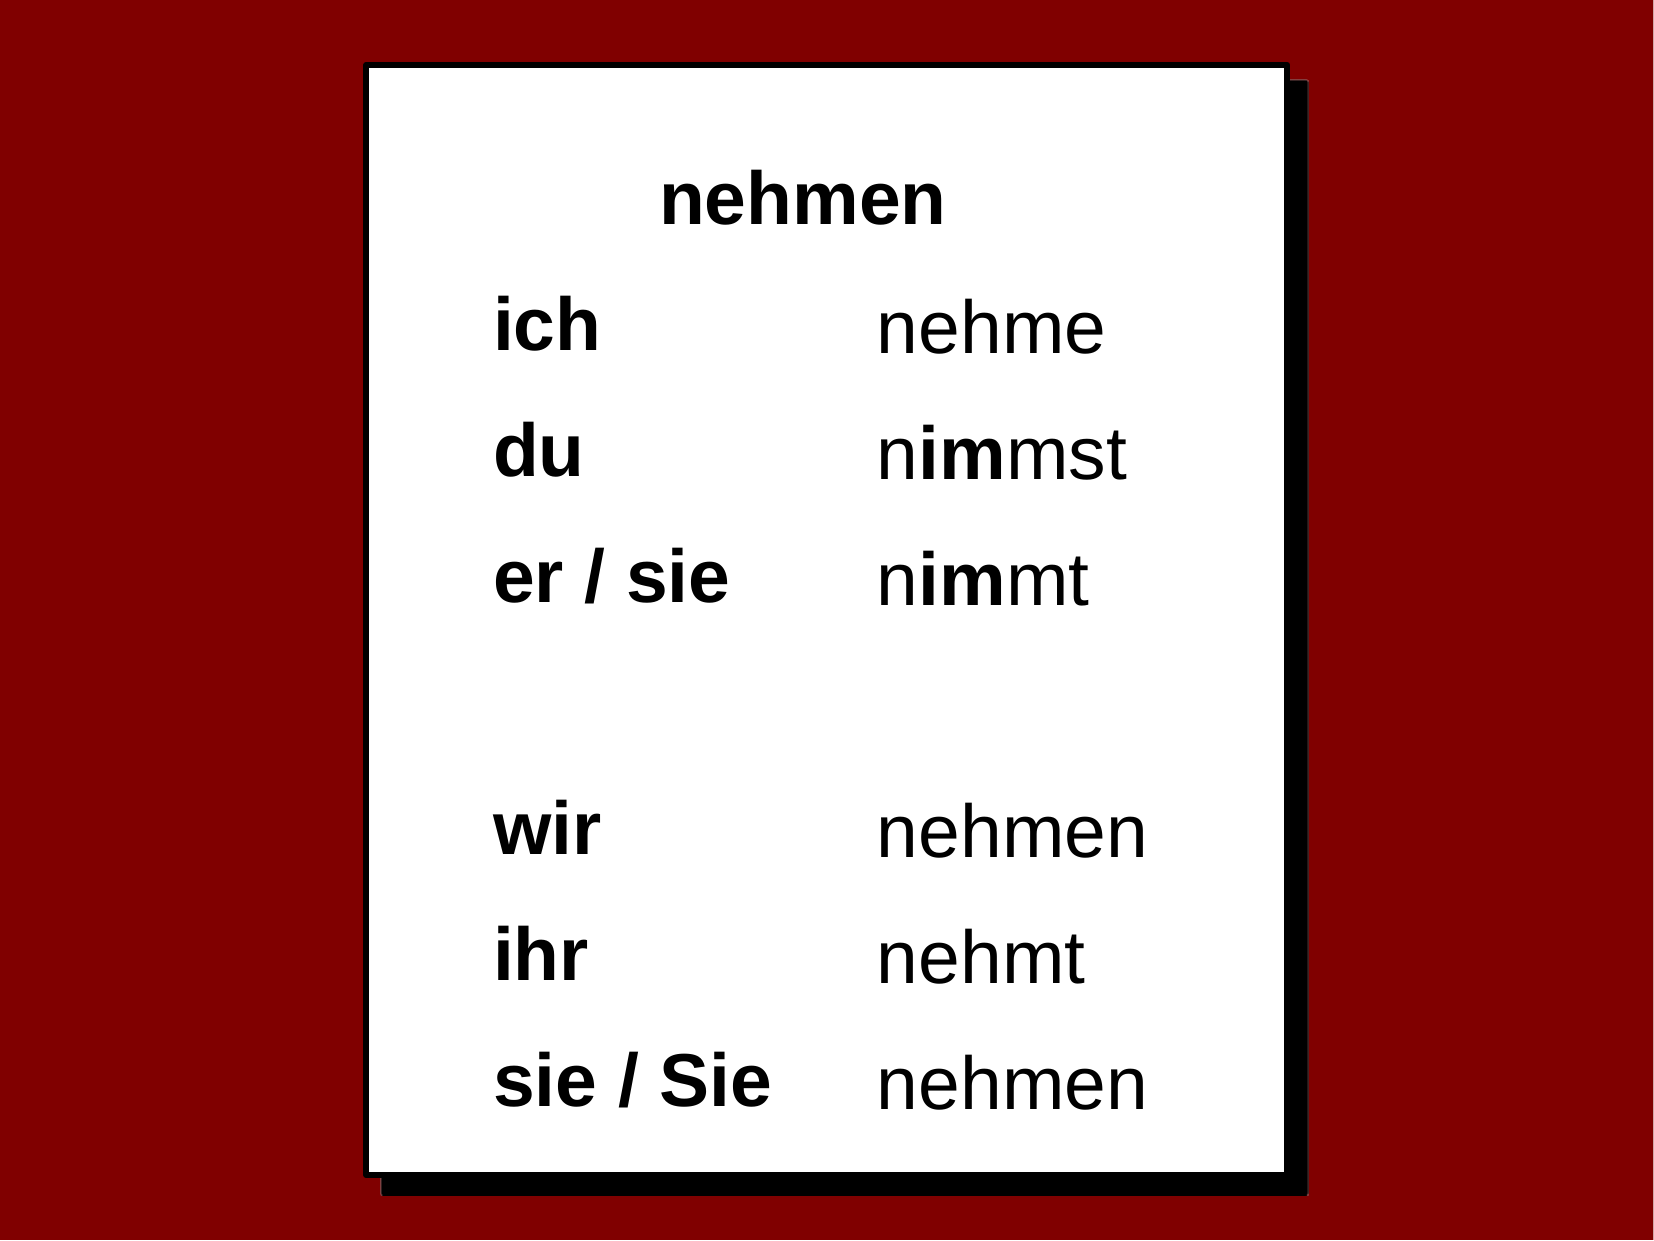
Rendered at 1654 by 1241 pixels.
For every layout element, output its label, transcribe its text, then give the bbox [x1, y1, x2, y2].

text_box nehmen ich du er / sie wir ihr sie / Sie [478, 107, 1306, 1129]
text_box [366, 64, 1288, 1176]
text_box nehme nimmst nimmt nehmen nehmt nehmen [862, 236, 1229, 1127]
